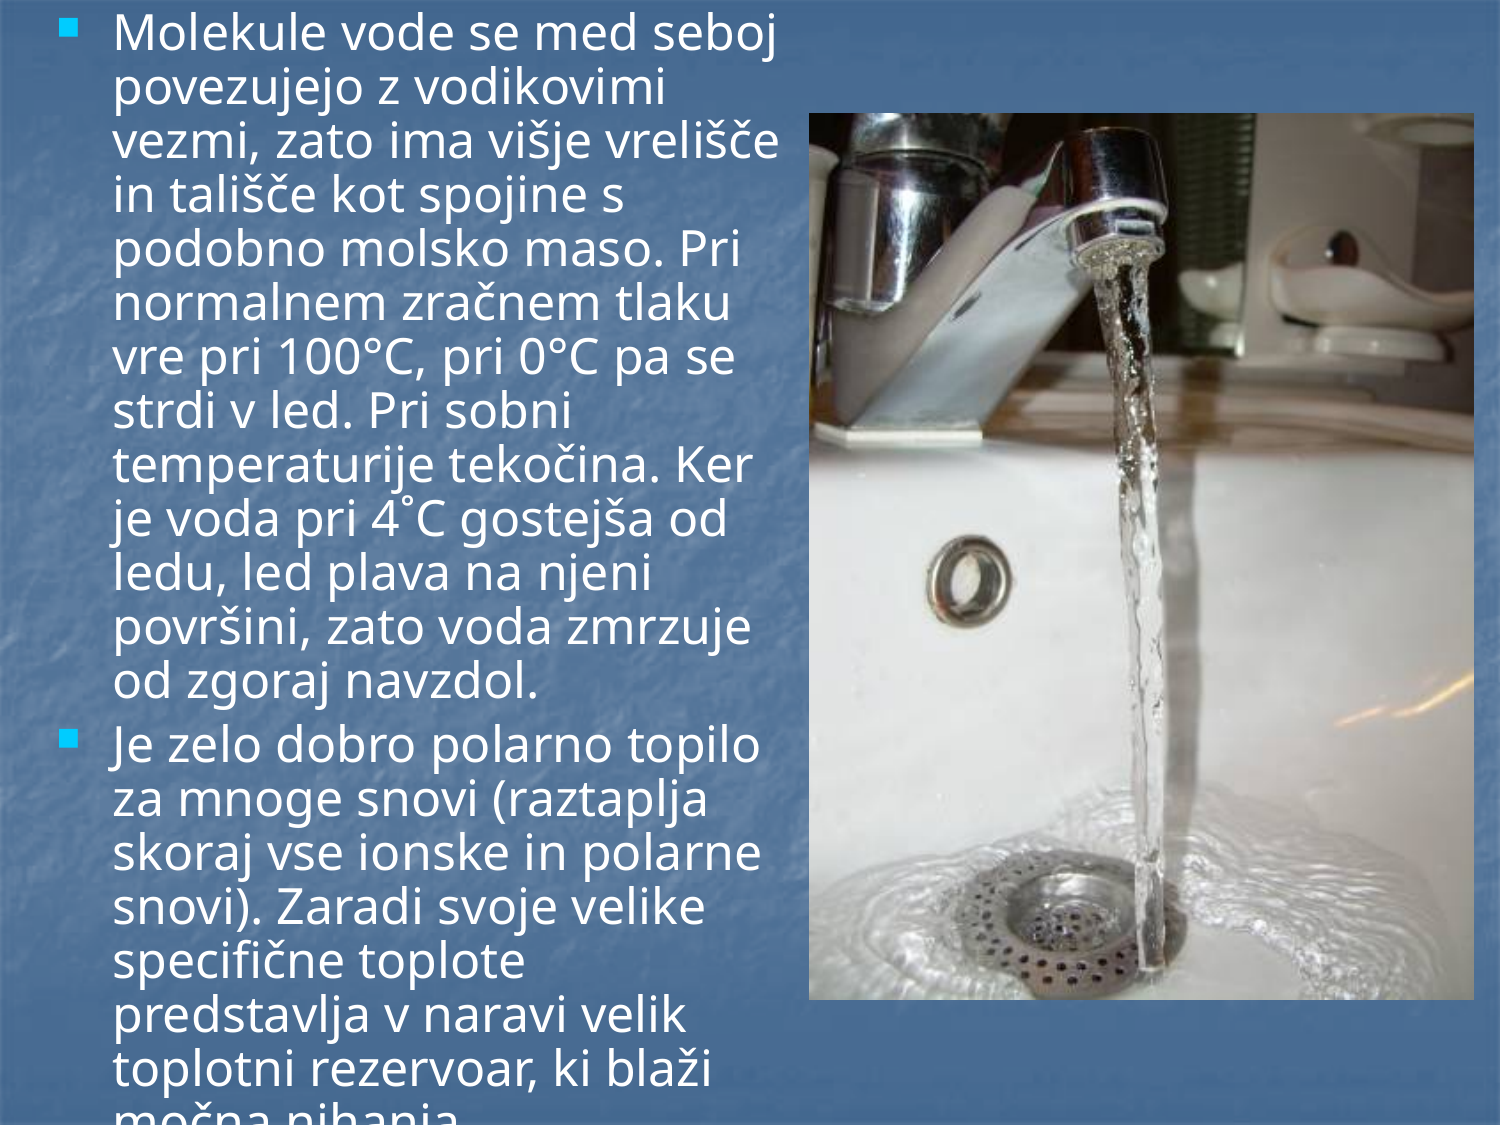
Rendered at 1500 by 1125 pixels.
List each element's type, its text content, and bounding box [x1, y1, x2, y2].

list Molekule vode se med seboj povezujejo z vodikovimi vezmi, zato ima višje vrelišče in tališče kot spojine s podobno molsko maso. Pri normalnem zračnem tlaku vre pri 100°C, pri 0°C pa se strdi v led. Pri sobni temperaturije tekočina. Ker je voda pri 4˚C gostejša od ledu, led plava na njeni površini, zato voda zmrzuje od zgoraj navzdol. Je zelo dobro polarno topilo za mnoge snovi (raztaplja skoraj vse ionske in polarne snovi). Zaradi svoje velike specifične toplote predstavlja v naravi velik toplotni rezervoar, ki blaži močna nihanja temperature. [41, 0, 798, 1083]
picture [121, 1116, 133, 1125]
picture [166, 1116, 182, 1125]
picture [294, 1116, 308, 1125]
picture [397, 1116, 411, 1125]
picture [338, 1116, 352, 1125]
picture [222, 1116, 236, 1125]
picture [138, 1116, 150, 1125]
picture [0, 0, 1500, 1125]
